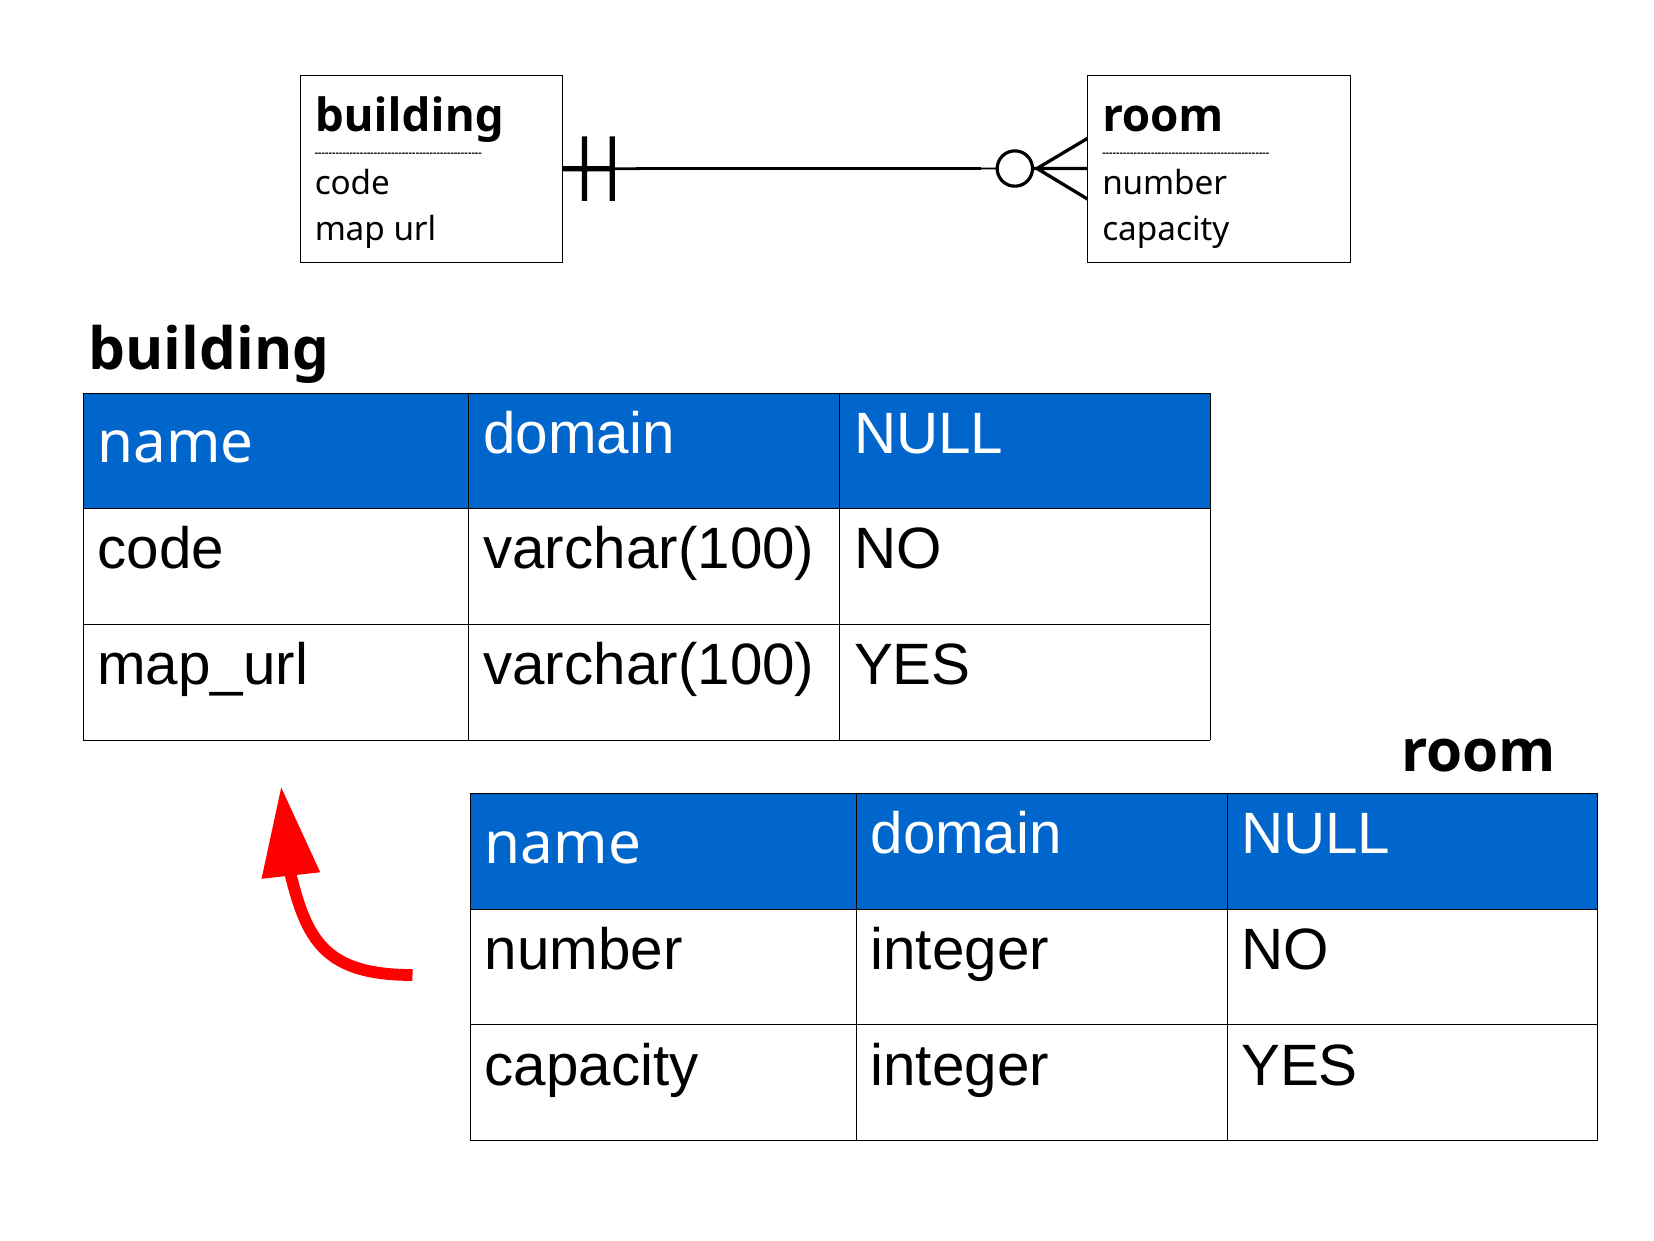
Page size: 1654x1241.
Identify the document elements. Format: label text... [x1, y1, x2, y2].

table_header name [84, 394, 468, 508]
table_header name [471, 794, 856, 909]
table_cell capacity [471, 1025, 856, 1140]
table_header domain [857, 794, 1227, 909]
text_box room ------------------------------------------------ number capacity [1087, 75, 1351, 263]
text_box building [74, 300, 413, 386]
table_cell map_url [84, 625, 468, 740]
table_header NULL [840, 394, 1210, 508]
table_cell integer [857, 1025, 1227, 1140]
table_header domain [469, 394, 839, 508]
table_cell YES [1228, 1025, 1597, 1140]
table_cell YES [840, 625, 1210, 740]
text_box building ------------------------------------------------ code map url [300, 75, 563, 263]
table_cell integer [857, 910, 1227, 1024]
table_cell number [471, 910, 856, 1024]
table_cell code [84, 509, 468, 624]
table_cell NO [840, 509, 1210, 624]
table_cell NO [1228, 910, 1597, 1024]
table_cell varchar(100) [469, 625, 839, 740]
text_box room [1386, 701, 1613, 788]
table_header NULL [1228, 794, 1597, 909]
table_cell varchar(100) [469, 509, 839, 624]
